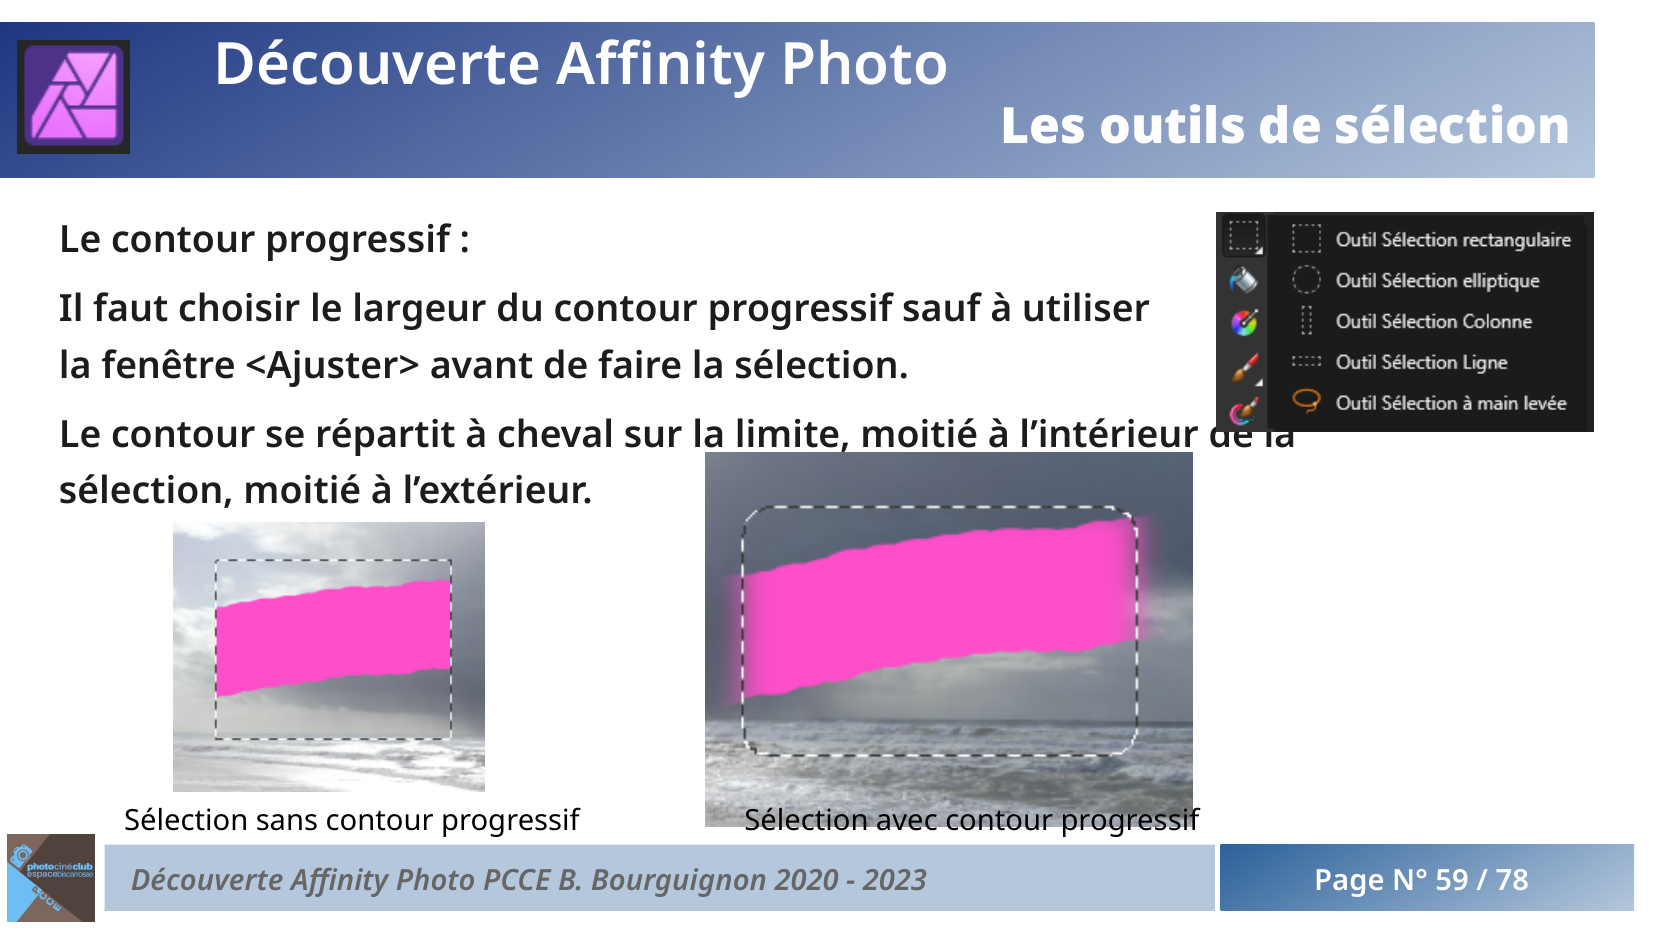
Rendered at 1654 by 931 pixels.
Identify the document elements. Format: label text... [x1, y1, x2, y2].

text_box Sélection sans contour progressif [109, 791, 555, 843]
list Le contour progressif : Il faut choisir le largeur du contour progressif sauf à utiliser la fenêtre <Ajuster> avant de faire la sélection. Le contour se répartit à cheval sur la limite, moitié à l’intérieur de la sélection, moitié à l’extérieur. [59, 212, 1565, 820]
picture [7, 834, 95, 922]
title Les outils de sélection [874, 47, 1571, 158]
picture [1216, 212, 1594, 432]
text_box Sélection avec contour progressif [729, 791, 1176, 843]
picture [173, 522, 485, 791]
picture [17, 40, 130, 154]
picture [705, 452, 1193, 827]
